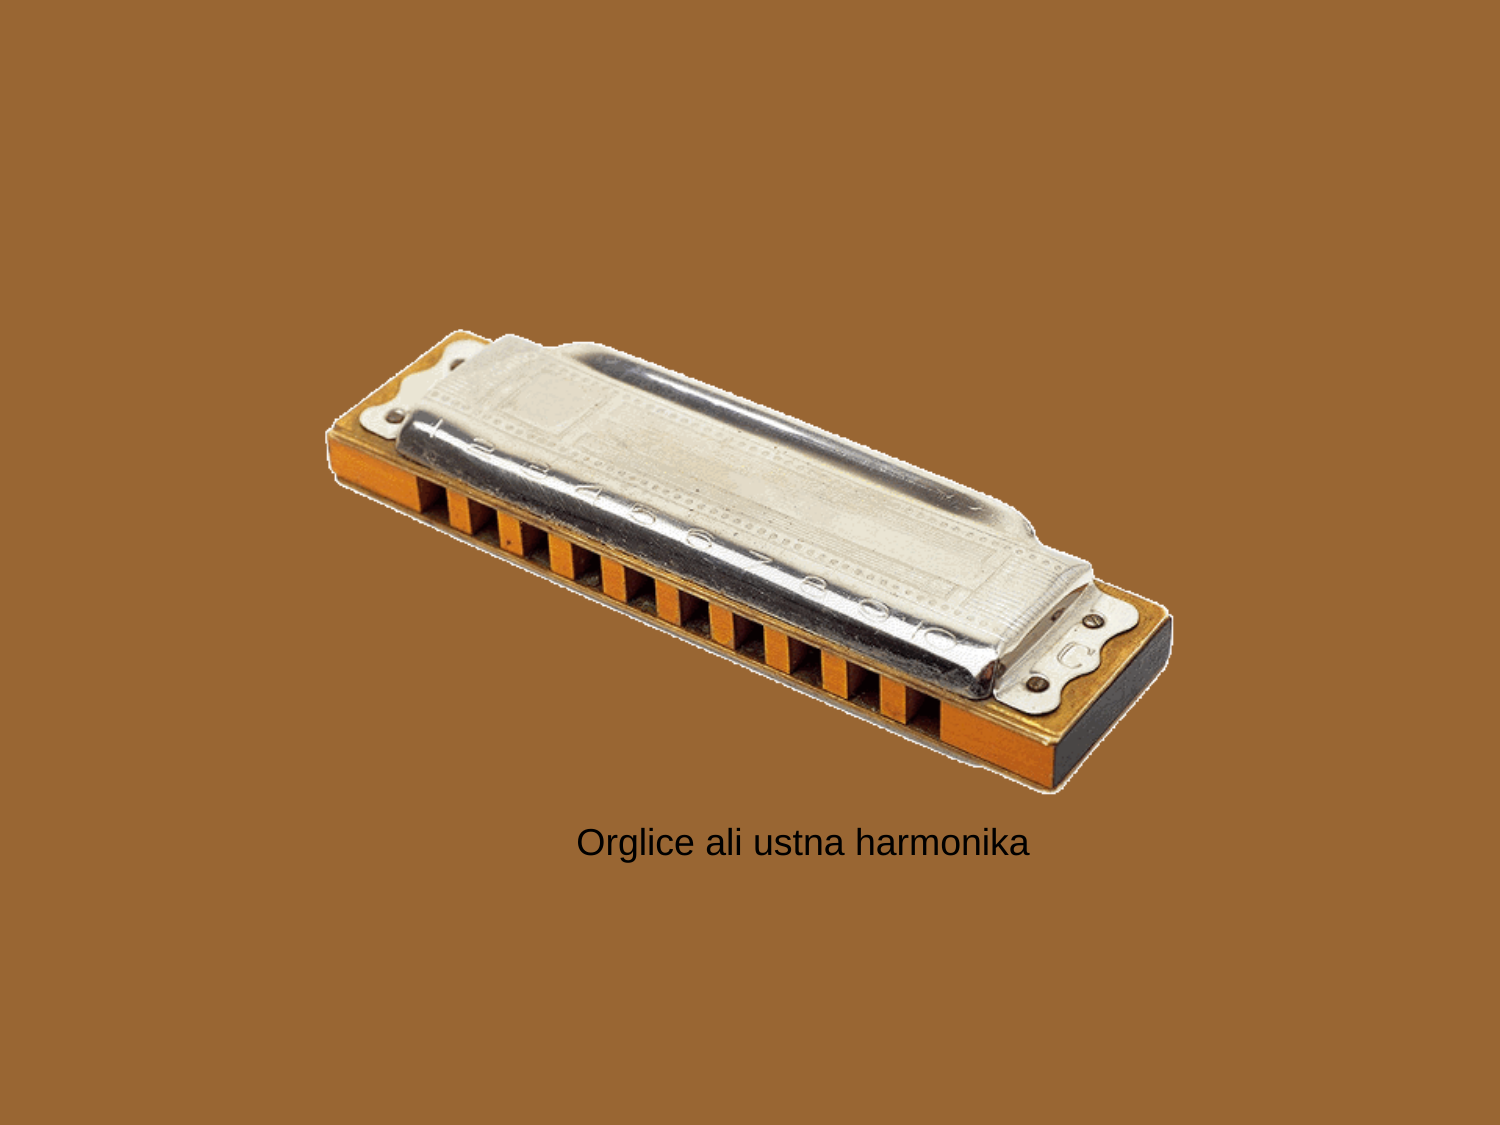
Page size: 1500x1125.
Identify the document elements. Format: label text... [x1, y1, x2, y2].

text_box Orglice ali ustna harmonika [561, 810, 1045, 871]
picture [324, 328, 1175, 797]
